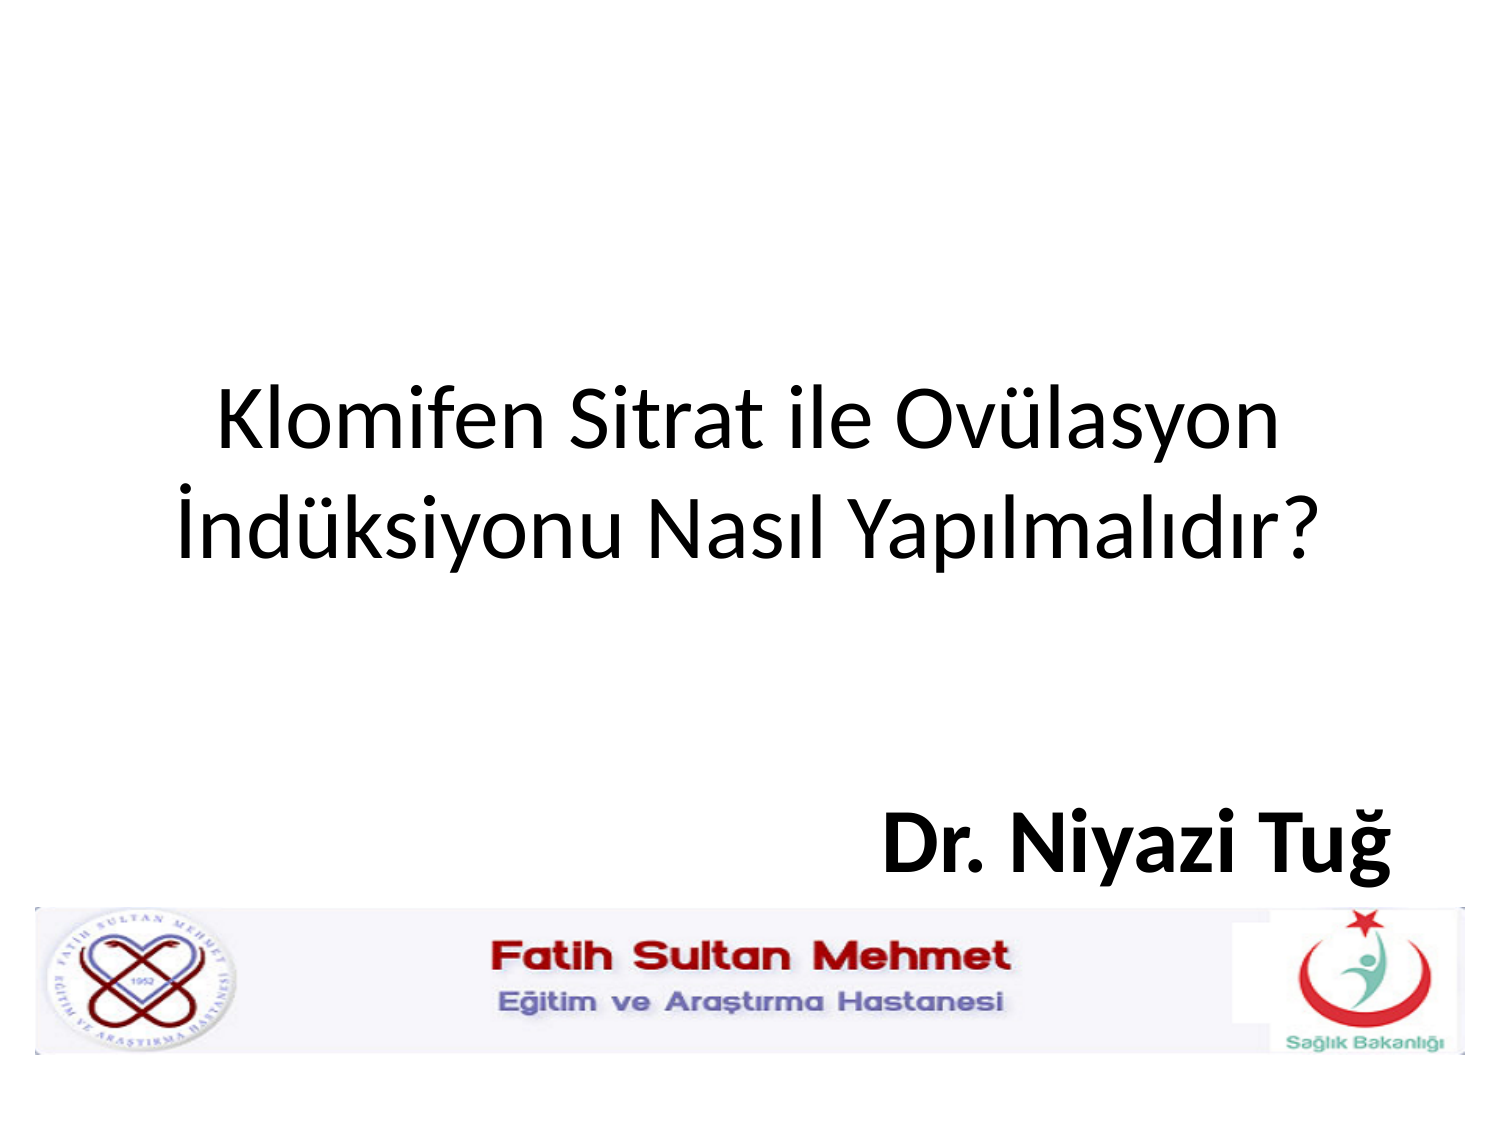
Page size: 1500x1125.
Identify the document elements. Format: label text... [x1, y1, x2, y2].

subtitle Dr. Niyazi Tuğ [826, 773, 1447, 907]
title Klomifen Sitrat ile Ovülasyon İndüksiyonu Nasıl Yapılmalıdır? [112, 349, 1388, 591]
picture [35, 907, 1465, 1055]
